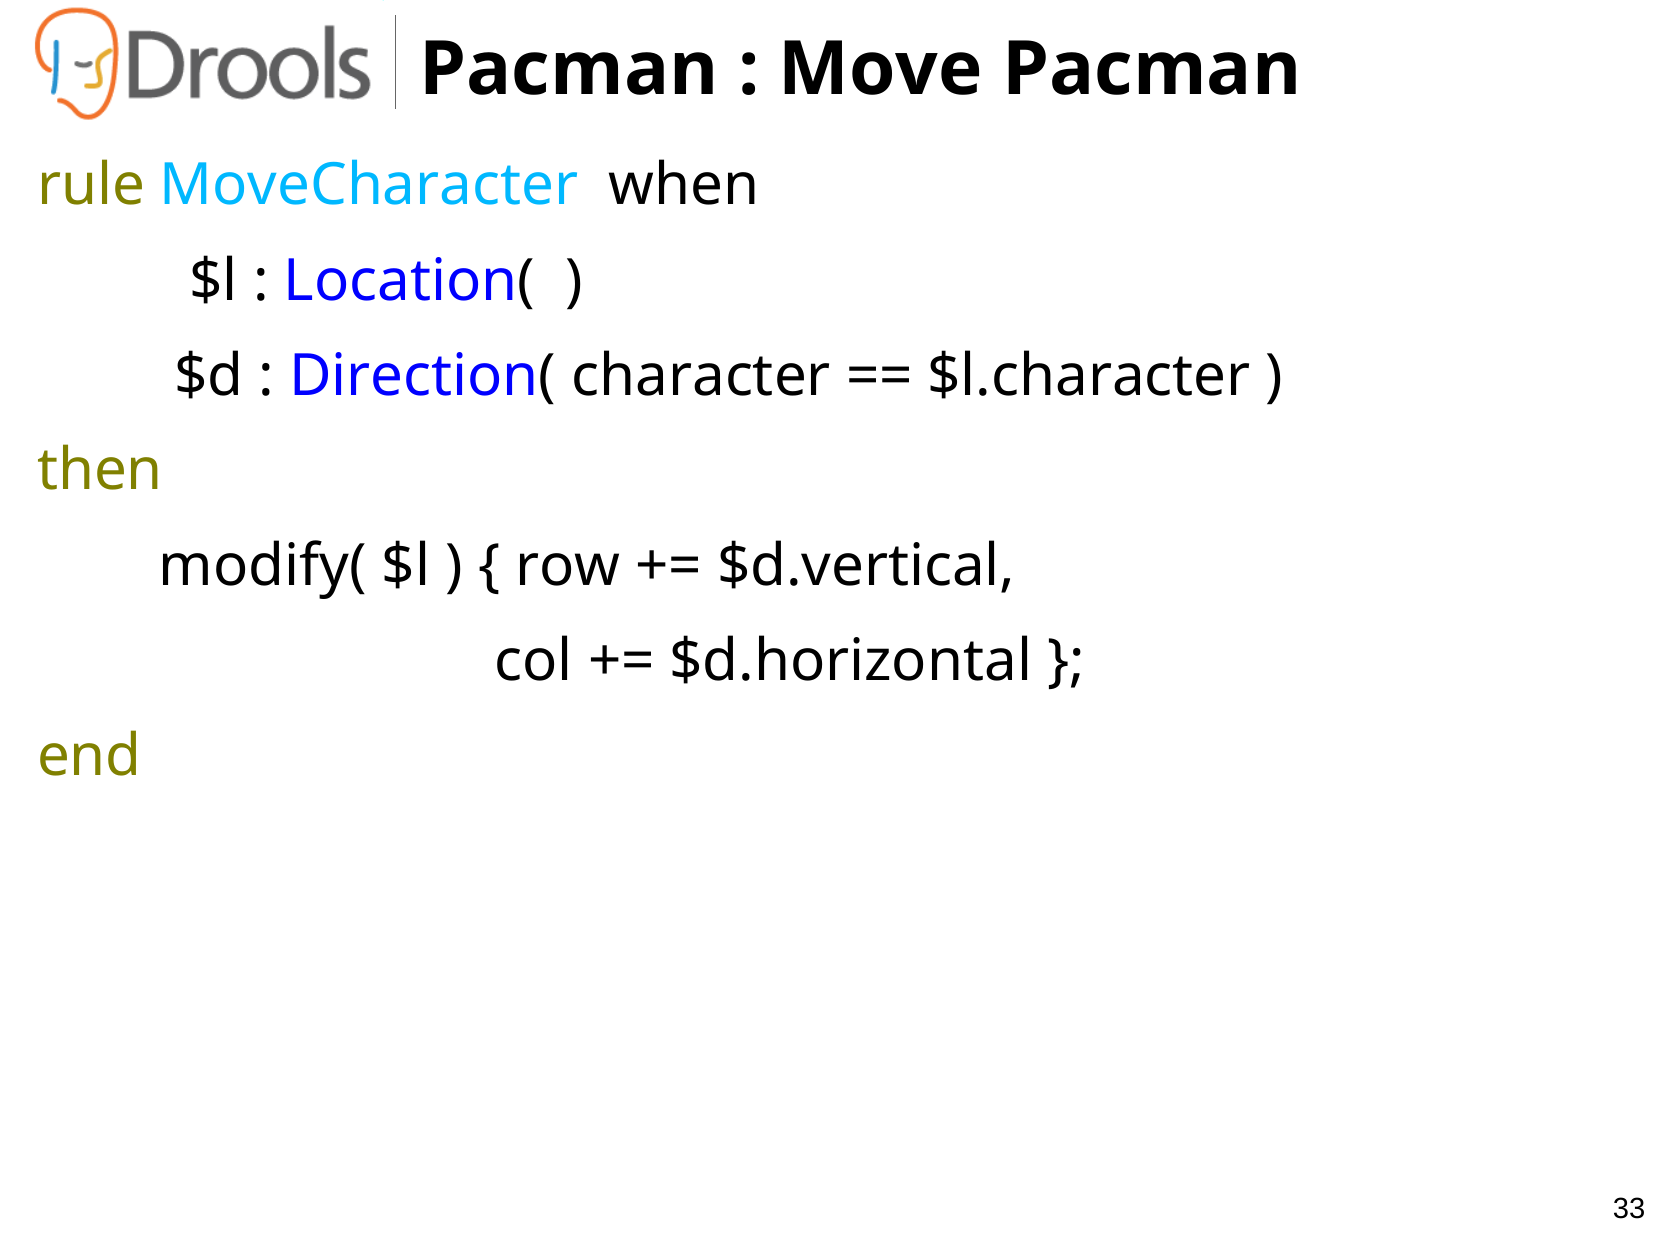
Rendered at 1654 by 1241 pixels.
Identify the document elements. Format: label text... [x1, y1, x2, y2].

list rule MoveCharacter when $l : Location( ) $d : Direction( character == $l.character ) then modify( $l ) { row += $d.vertical, col += $d.horizontal }; end [37, 142, 1587, 978]
title Pacman : Move Pacman [419, 12, 1630, 118]
picture [29, 0, 384, 126]
